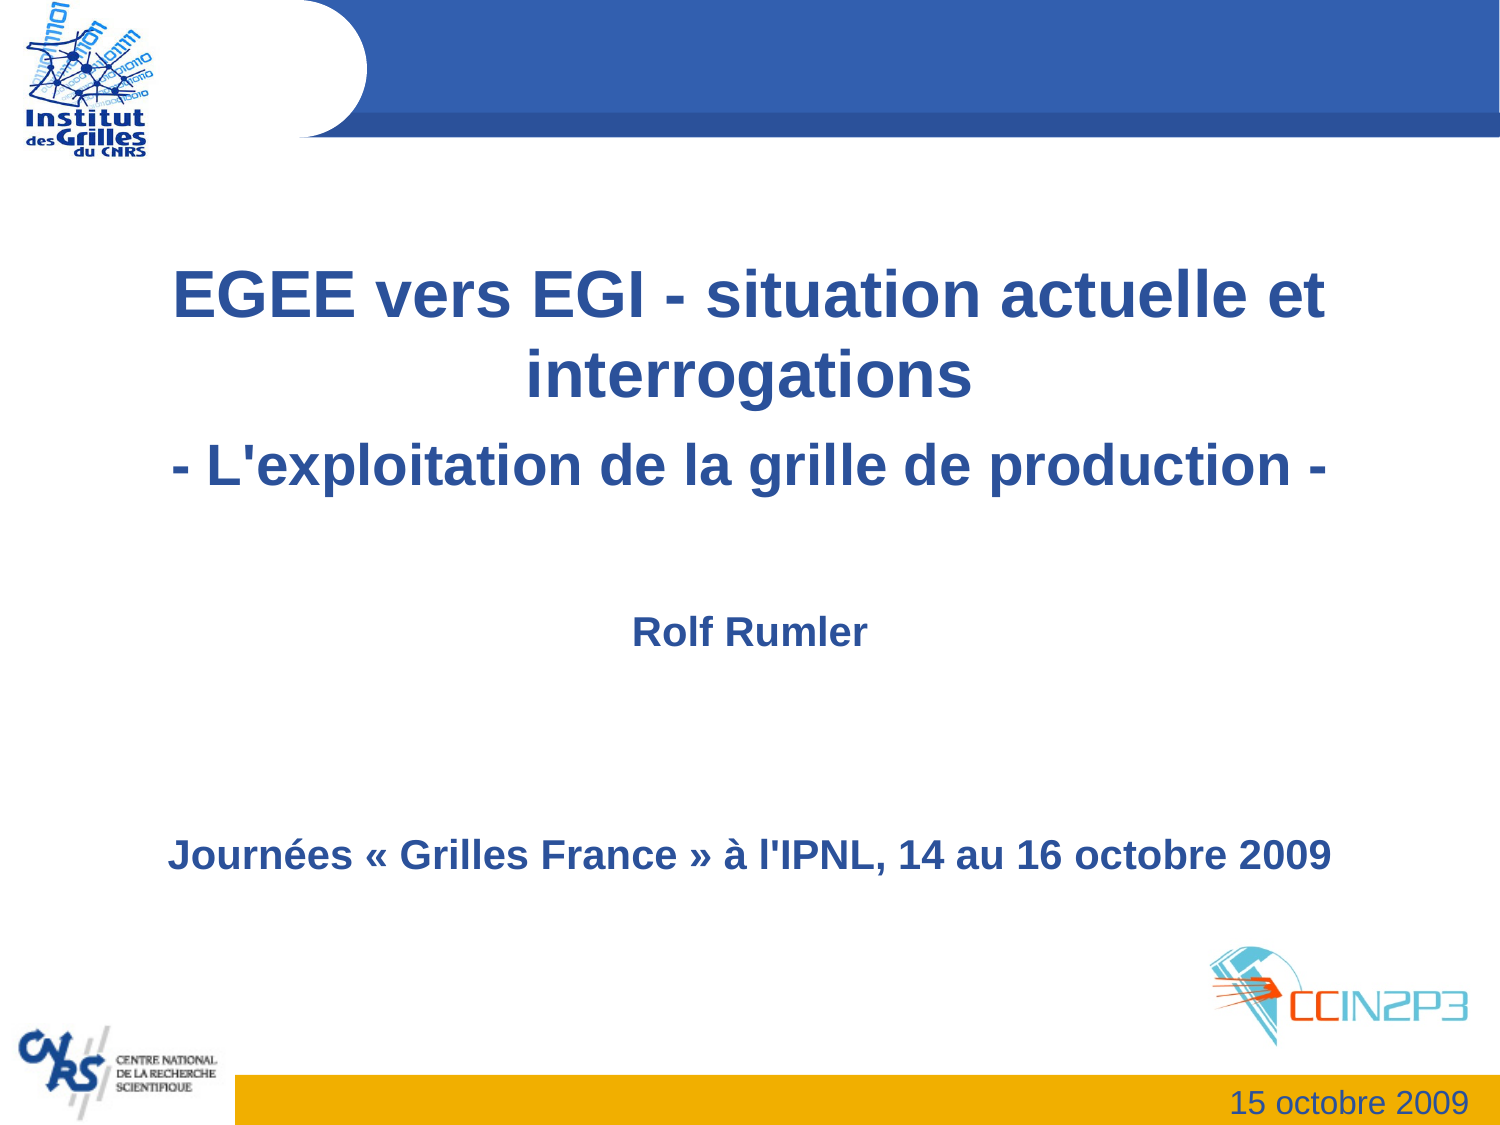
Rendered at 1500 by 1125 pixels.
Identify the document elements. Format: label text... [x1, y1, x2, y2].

picture [0, 1023, 235, 1125]
text_box EGEE vers EGI - situation actuelle et interrogations - L'exploitation de la grille de production - Rolf Rumler Journées « Grilles France » à l'IPNL, 14 au 16 octobre 2009 [0, 166, 1500, 955]
picture [1186, 955, 1500, 1071]
picture [0, 0, 178, 159]
text_box 15 octobre 2009 [1214, 1073, 1499, 1125]
